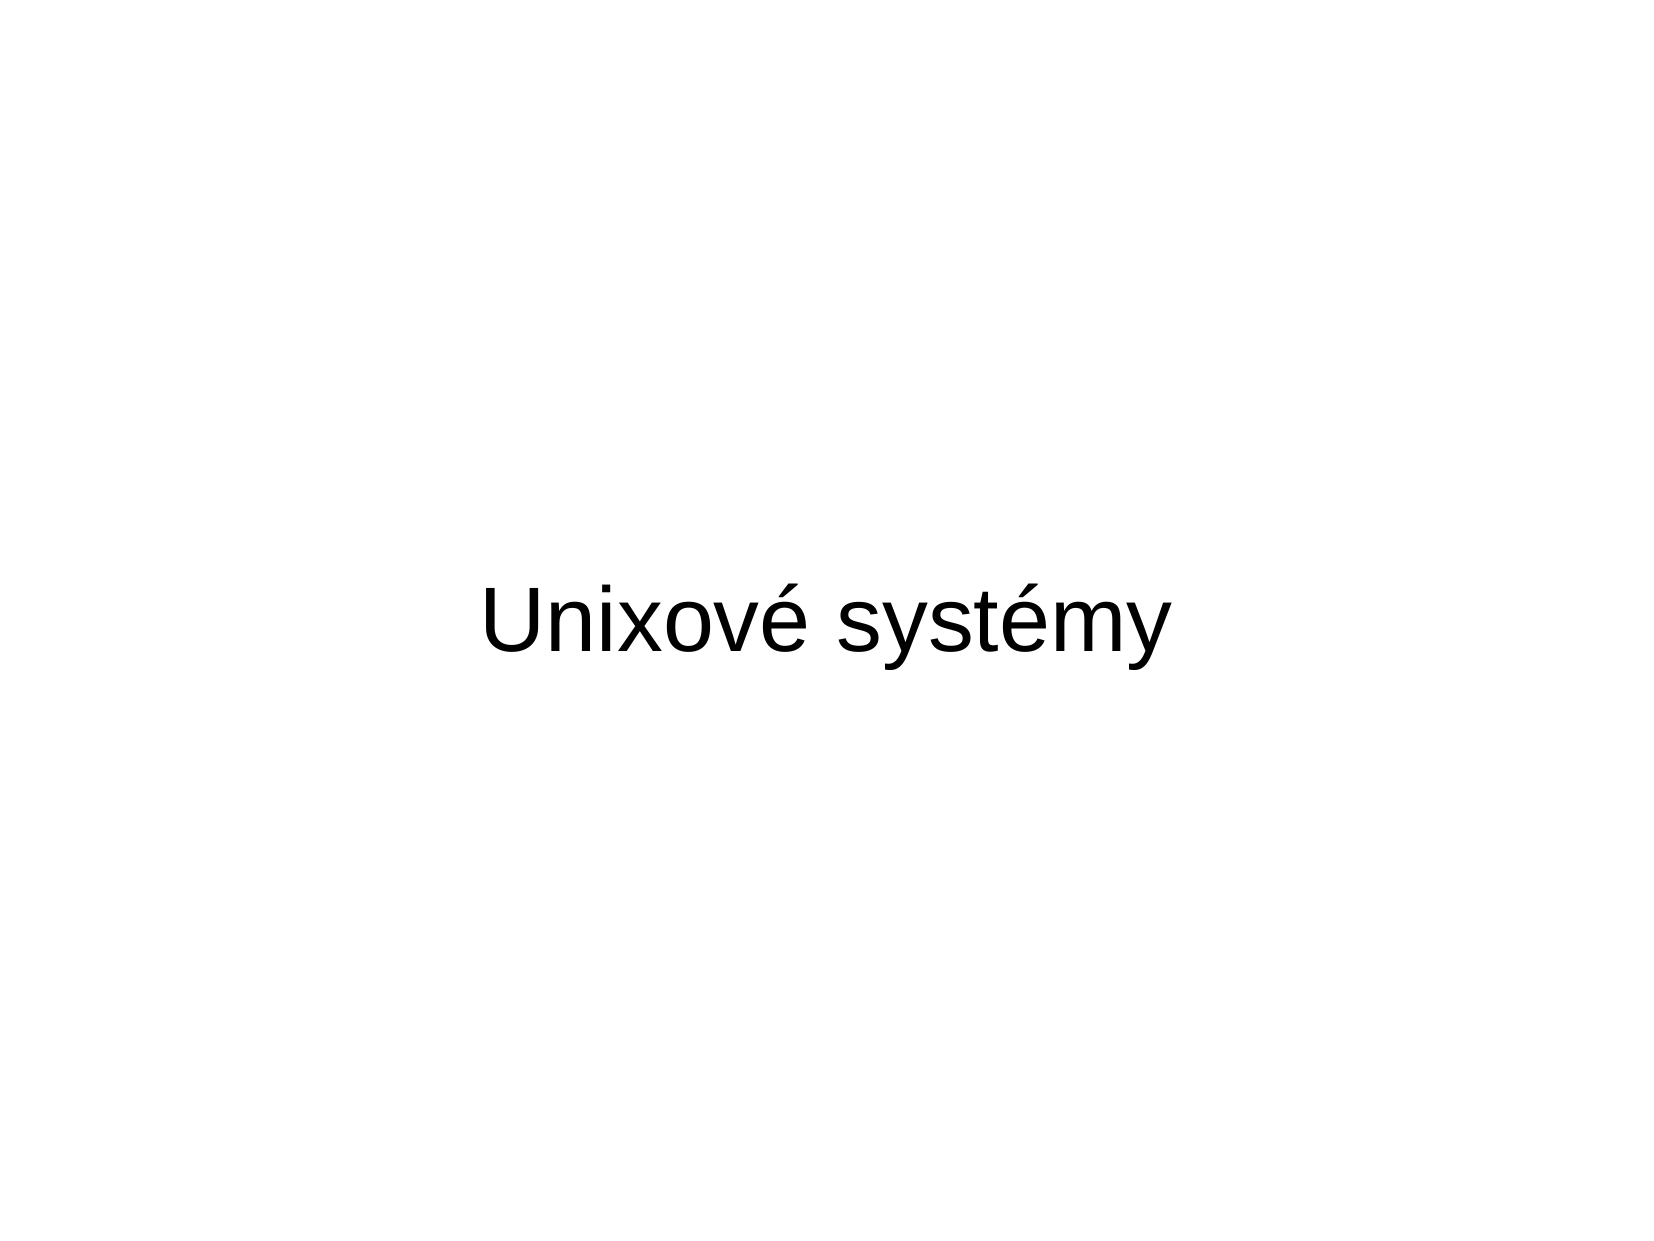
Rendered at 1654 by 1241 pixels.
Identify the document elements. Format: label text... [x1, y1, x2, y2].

title Unixové systémy [82, 516, 1571, 724]
